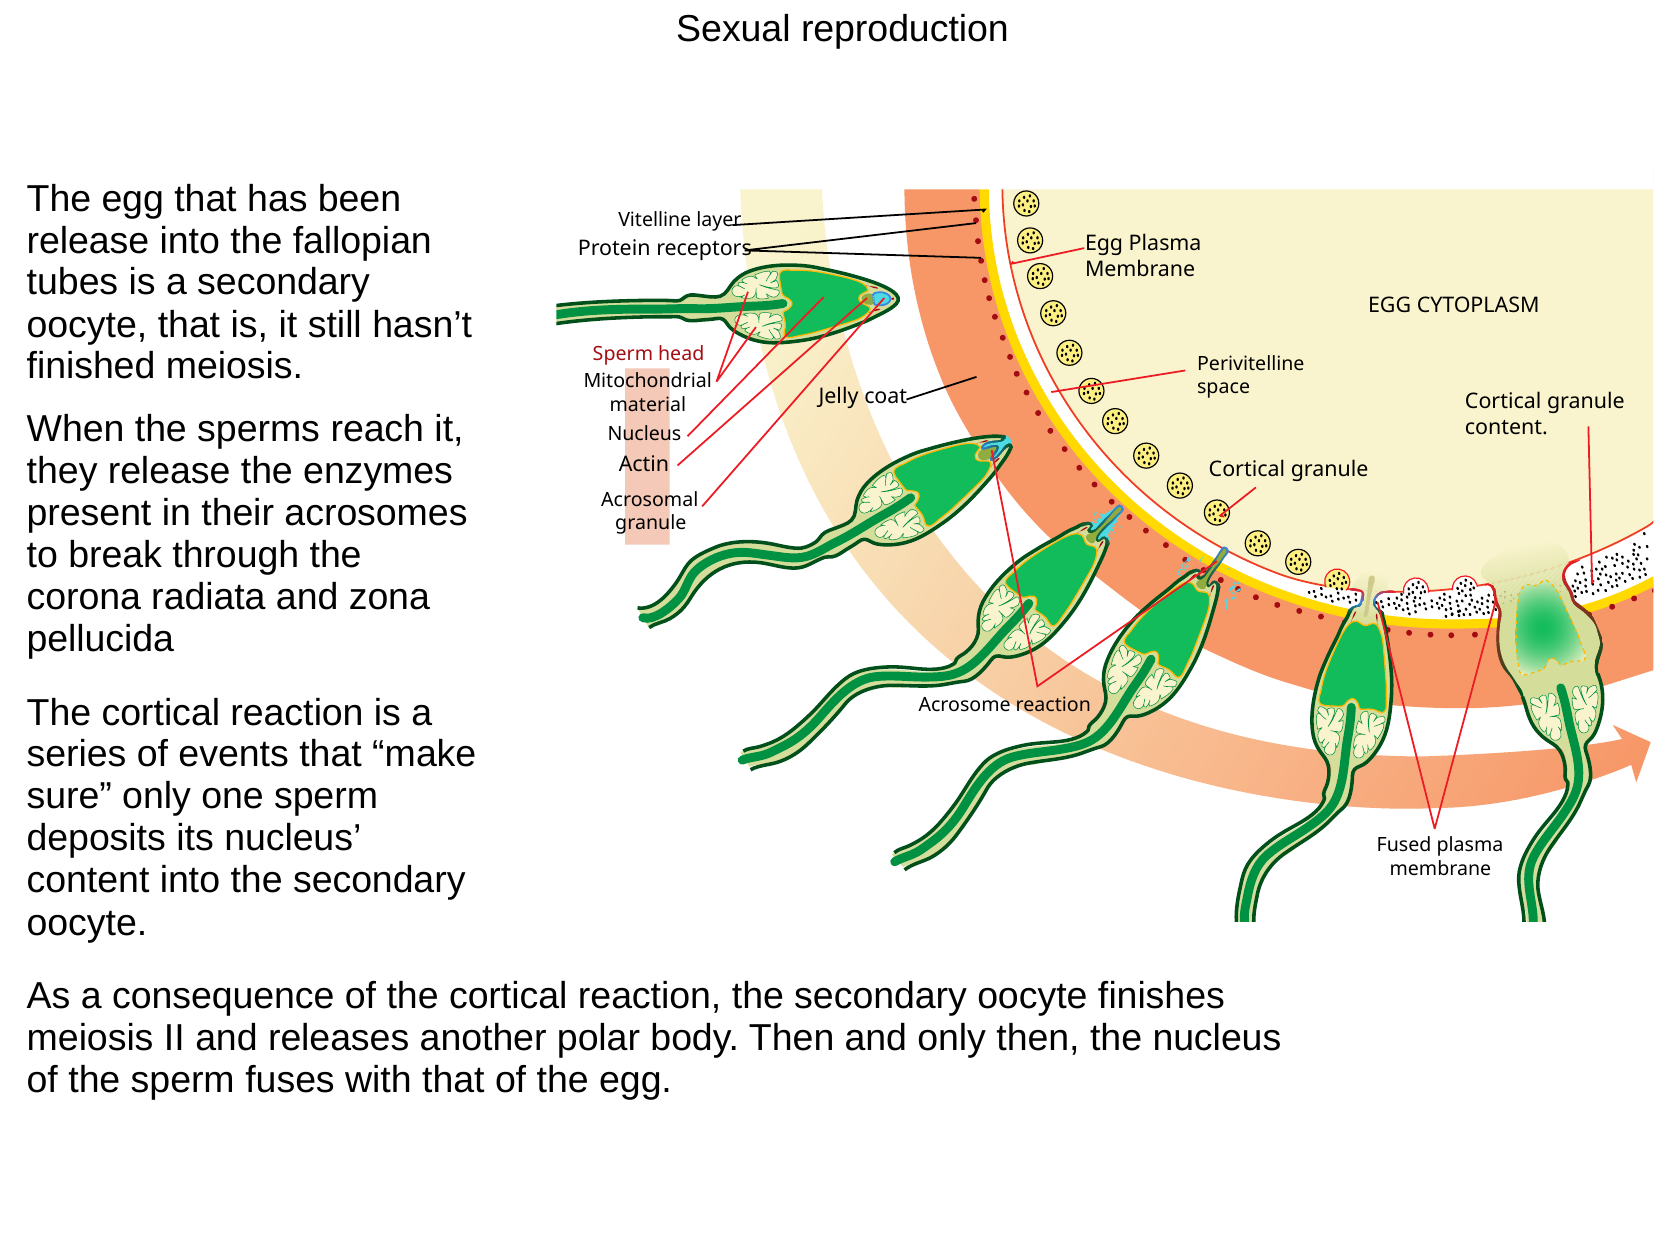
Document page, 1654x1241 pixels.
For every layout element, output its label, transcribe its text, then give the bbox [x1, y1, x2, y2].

picture [482, 115, 1654, 981]
text_box As a consequence of the cortical reaction, the secondary oocyte finishes meiosis II and releases another polar body. Then and only then, the nucleus of the sperm fuses with that of the egg. [11, 967, 1335, 1150]
text_box Sexual reproduction [661, 0, 1052, 60]
text_box The cortical reaction is a series of events that “make sure” only one sperm deposits its nucleus’ content into the secondary oocyte. [11, 683, 482, 967]
text_box When the sperms reach it, they release the enzymes present in their acrosomes to break through the corona radiata and zona pellucida [11, 399, 482, 683]
text_box The egg that has been release into the fallopian tubes is a secondary oocyte, that is, it still hasn’t finished meiosis. [11, 169, 482, 395]
